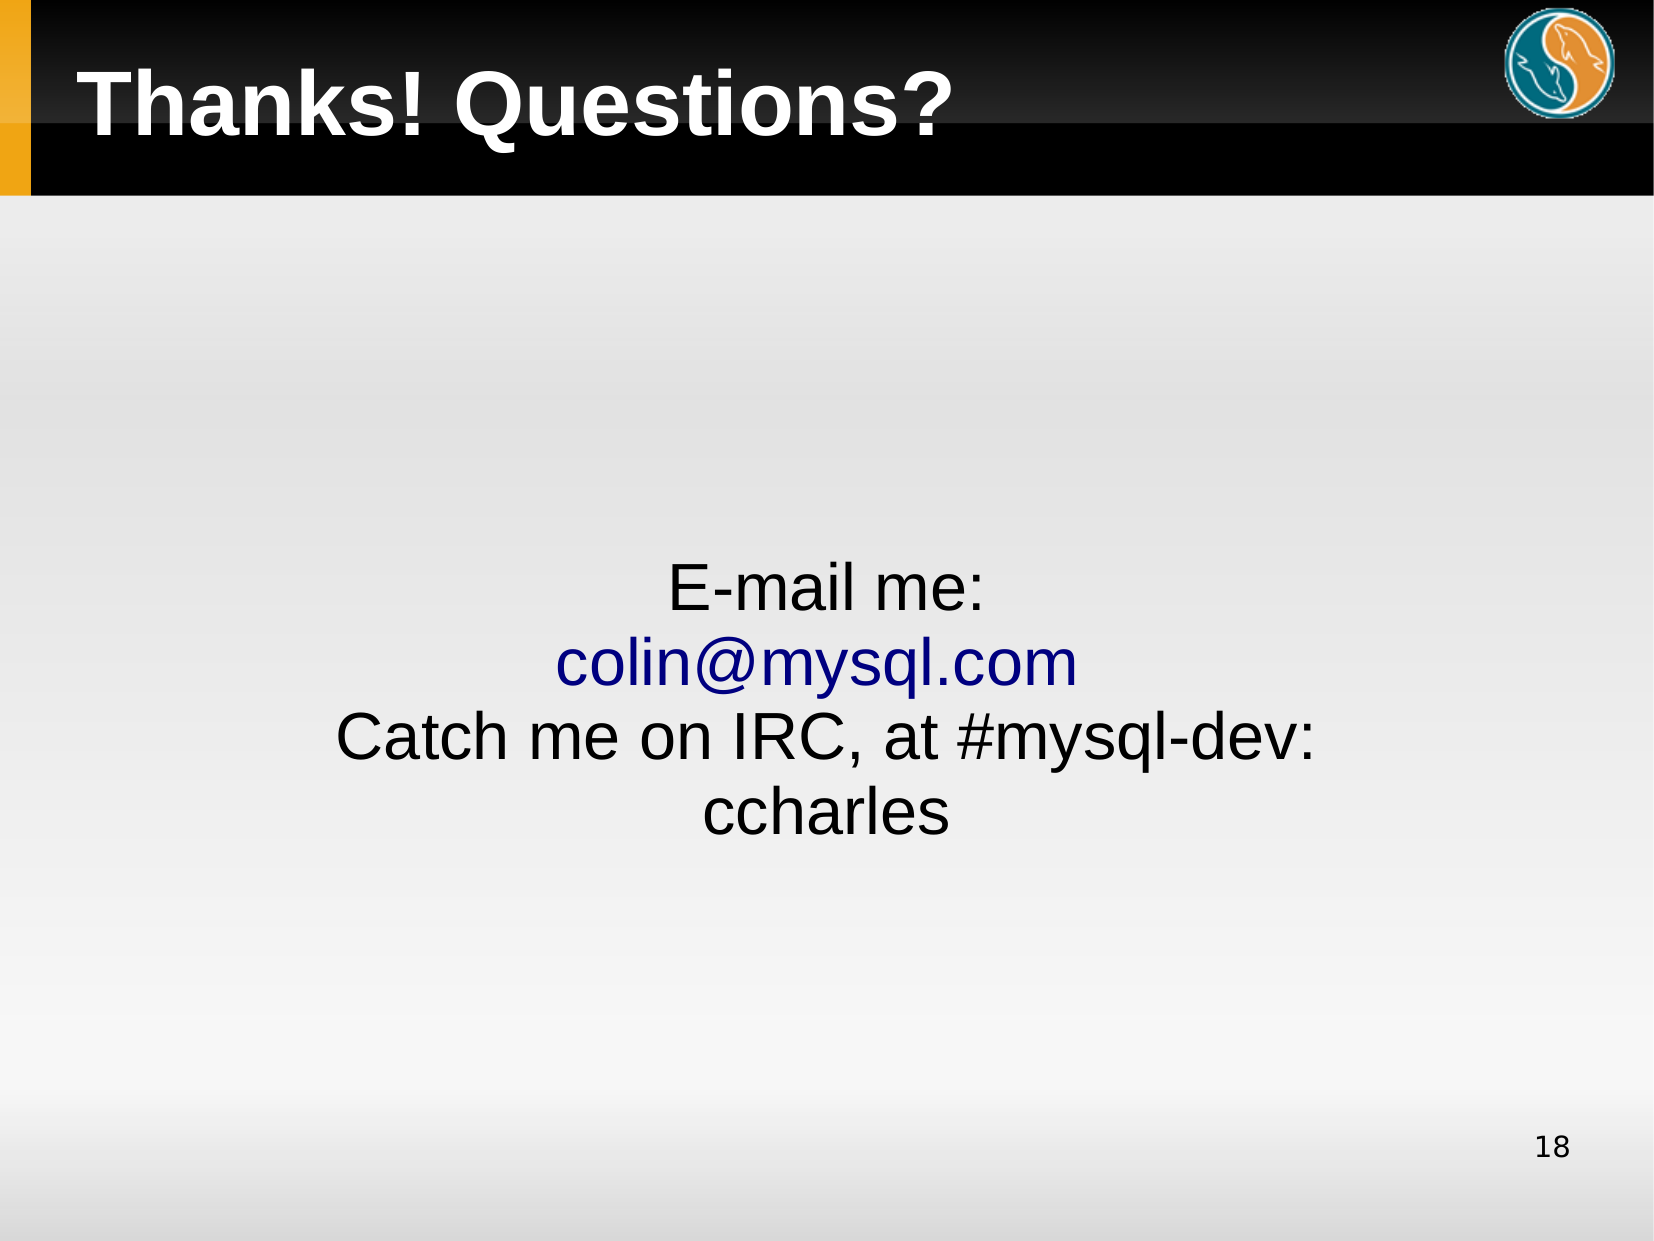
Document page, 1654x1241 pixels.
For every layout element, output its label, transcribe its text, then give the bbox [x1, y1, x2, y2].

subtitle E-mail me: colin@mysql.com Catch me on IRC, at #mysql-dev: ccharles [82, 297, 1571, 1102]
picture [0, 0, 1654, 1241]
title Thanks! Questions? [76, 0, 1565, 208]
